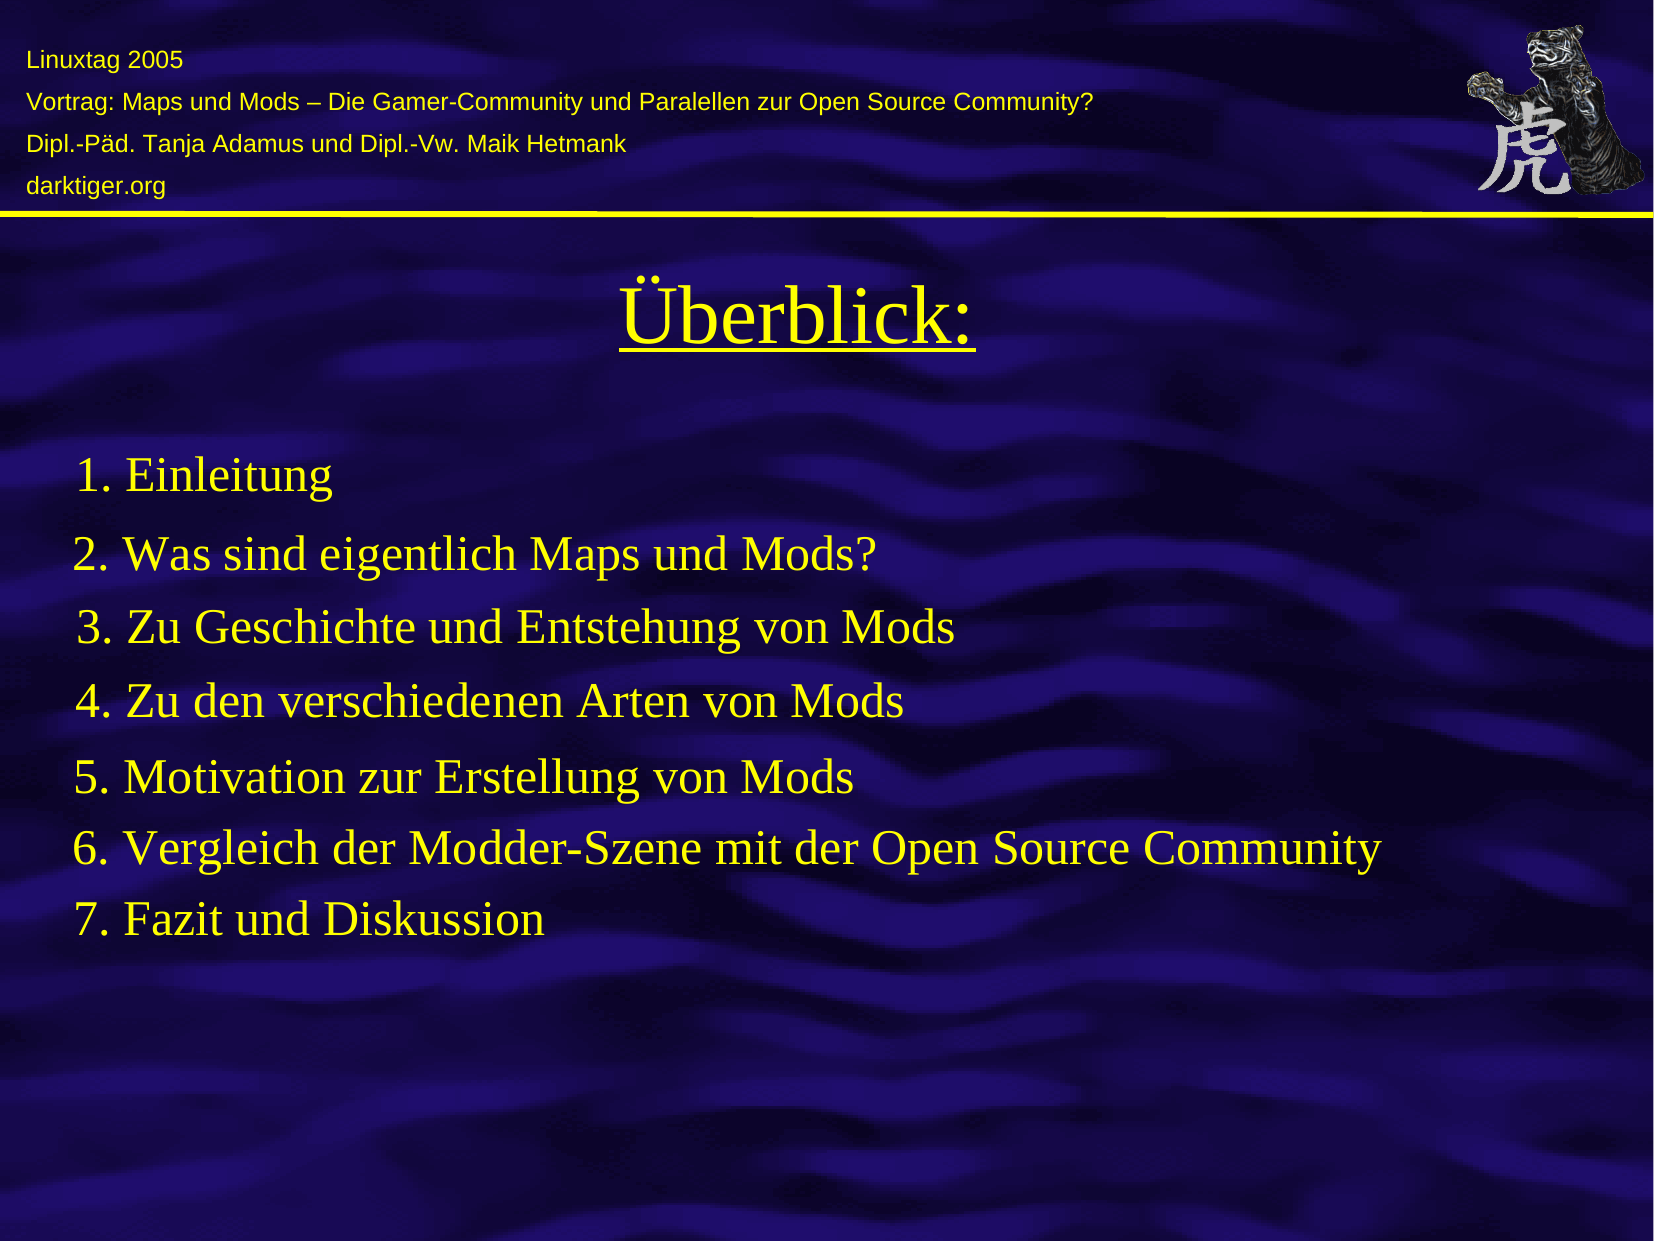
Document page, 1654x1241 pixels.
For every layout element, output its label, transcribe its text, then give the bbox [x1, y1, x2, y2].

text_box Linuxtag 2005 Vortrag: Maps und Mods – Die Gamer-Community und Paralellen zur Open Source Community? Dipl.-Päd. Tanja Adamus und Dipl.-Vw. Maik Hetmank darktiger.org [26, 31, 1097, 186]
text_box 7. Fazit und Diskussion [73, 890, 547, 947]
text_box 3. Zu Geschichte und Entstehung von Mods [76, 598, 957, 655]
text_box Überblick: [619, 268, 976, 362]
text_box 1. Einleitung [75, 446, 335, 503]
text_box 5. Motivation zur Erstellung von Mods [73, 748, 856, 805]
text_box 2. Was sind eigentlich Maps und Mods? [72, 526, 878, 582]
picture [0, 217, 1654, 1241]
text_box 4. Zu den verschiedenen Arten von Mods [75, 673, 906, 729]
picture [0, 0, 1654, 211]
text_box 6. Vergleich der Modder-Szene mit der Open Source Community [71, 820, 1383, 876]
